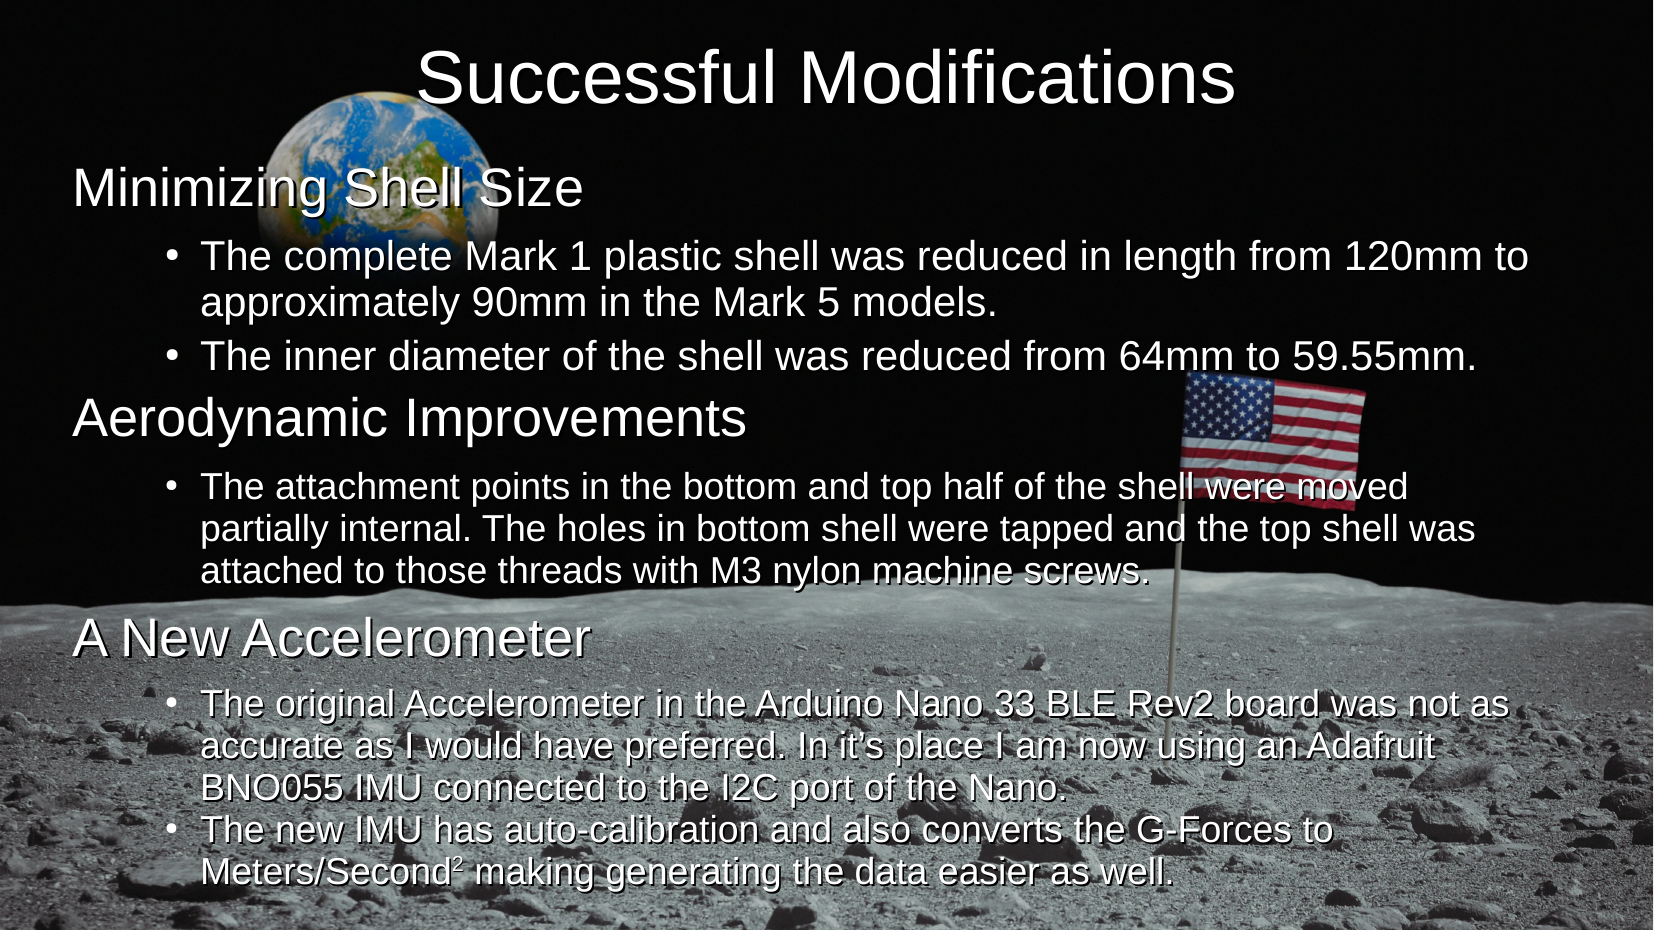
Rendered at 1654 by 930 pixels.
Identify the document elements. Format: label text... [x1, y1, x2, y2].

text_box The complete Mark 1 plastic shell was reduced in length from 120mm to approximately 90mm in the Mark 5 models. The inner diameter of the shell was reduced from 64mm to 59.55mm. [150, 225, 1576, 387]
text_box The attachment points in the bottom and top half of the shell were moved partially internal. The holes in bottom shell were tapped and the top shell was attached to those threads with M3 nylon machine screws. [150, 458, 1538, 675]
picture [0, 0, 1654, 930]
text_box A New Accelerometer [57, 600, 713, 676]
title Successful Modifications [82, 0, 1571, 156]
text_box The original Accelerometer in the Arduino Nano 33 BLE Rev2 board was not as accurate as I would have preferred. In it’s place I am now using an Adafruit BNO055 IMU connected to the I2C port of the Nano. The new IMU has auto-calibration and also converts the G-Forces to Meters/Second2 making generating the data easier as well. [150, 675, 1538, 901]
text_box Minimizing Shell Size [57, 149, 713, 226]
text_box Aerodynamic Improvements [57, 379, 1313, 563]
